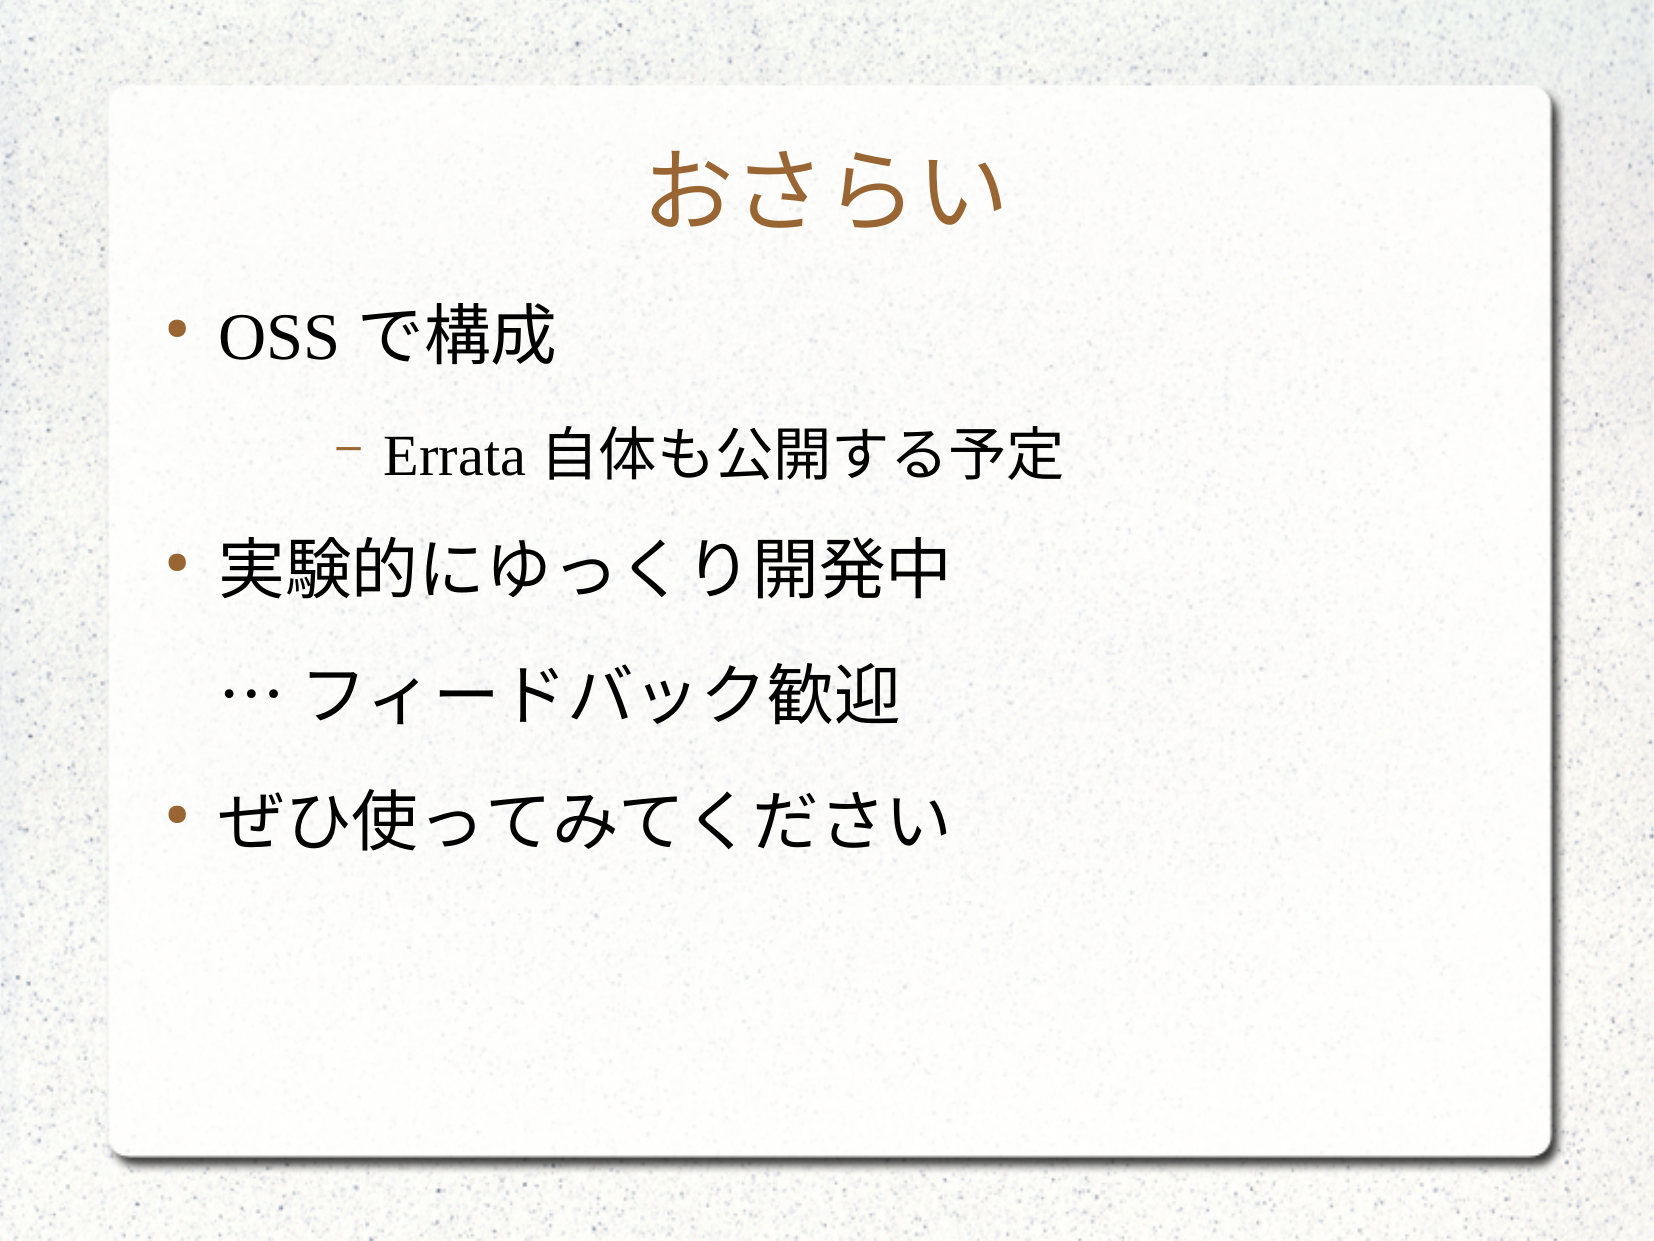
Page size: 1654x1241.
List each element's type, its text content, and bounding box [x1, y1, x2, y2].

picture [0, 0, 1654, 1241]
title おさらい [118, 118, 1536, 296]
list OSS で構成 Errata 自体も公開する予定 実験的にゆっくり開発中 … フィードバック歓迎 ぜひ使ってみてください [147, 281, 1506, 1004]
